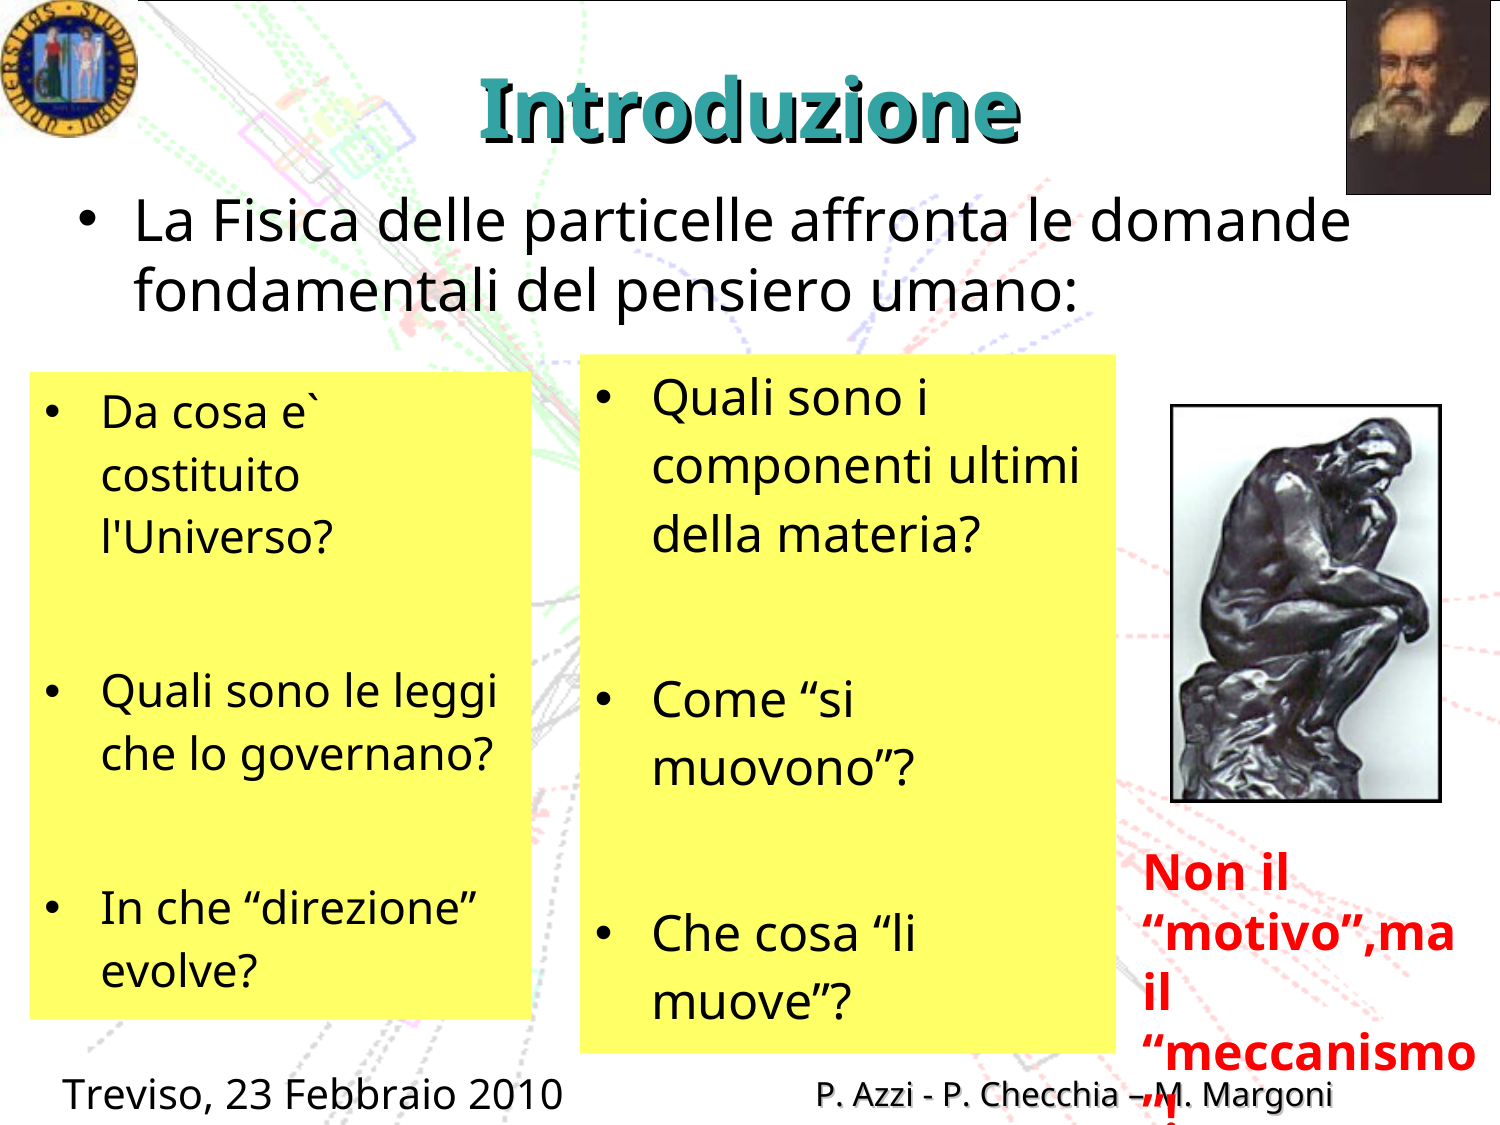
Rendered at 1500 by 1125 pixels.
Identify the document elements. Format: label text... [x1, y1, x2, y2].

list Quali sono i componenti ultimi della materia? Come “si muovono”? Che cosa “li muove”? [580, 354, 1117, 1054]
text_box Non il “motivo”,ma il “meccanismo”! [1127, 832, 1500, 1028]
title Introduzione [0, 0, 1500, 213]
text_box La Fisica delle particelle affronta le domande fondamentali del pensiero umano: [62, 174, 1426, 338]
list Da cosa e` costituito l'Universo? Quali sono le leggi che lo governano? In che “direzione” evolve? [29, 372, 532, 1020]
picture [0, 213, 1500, 1125]
